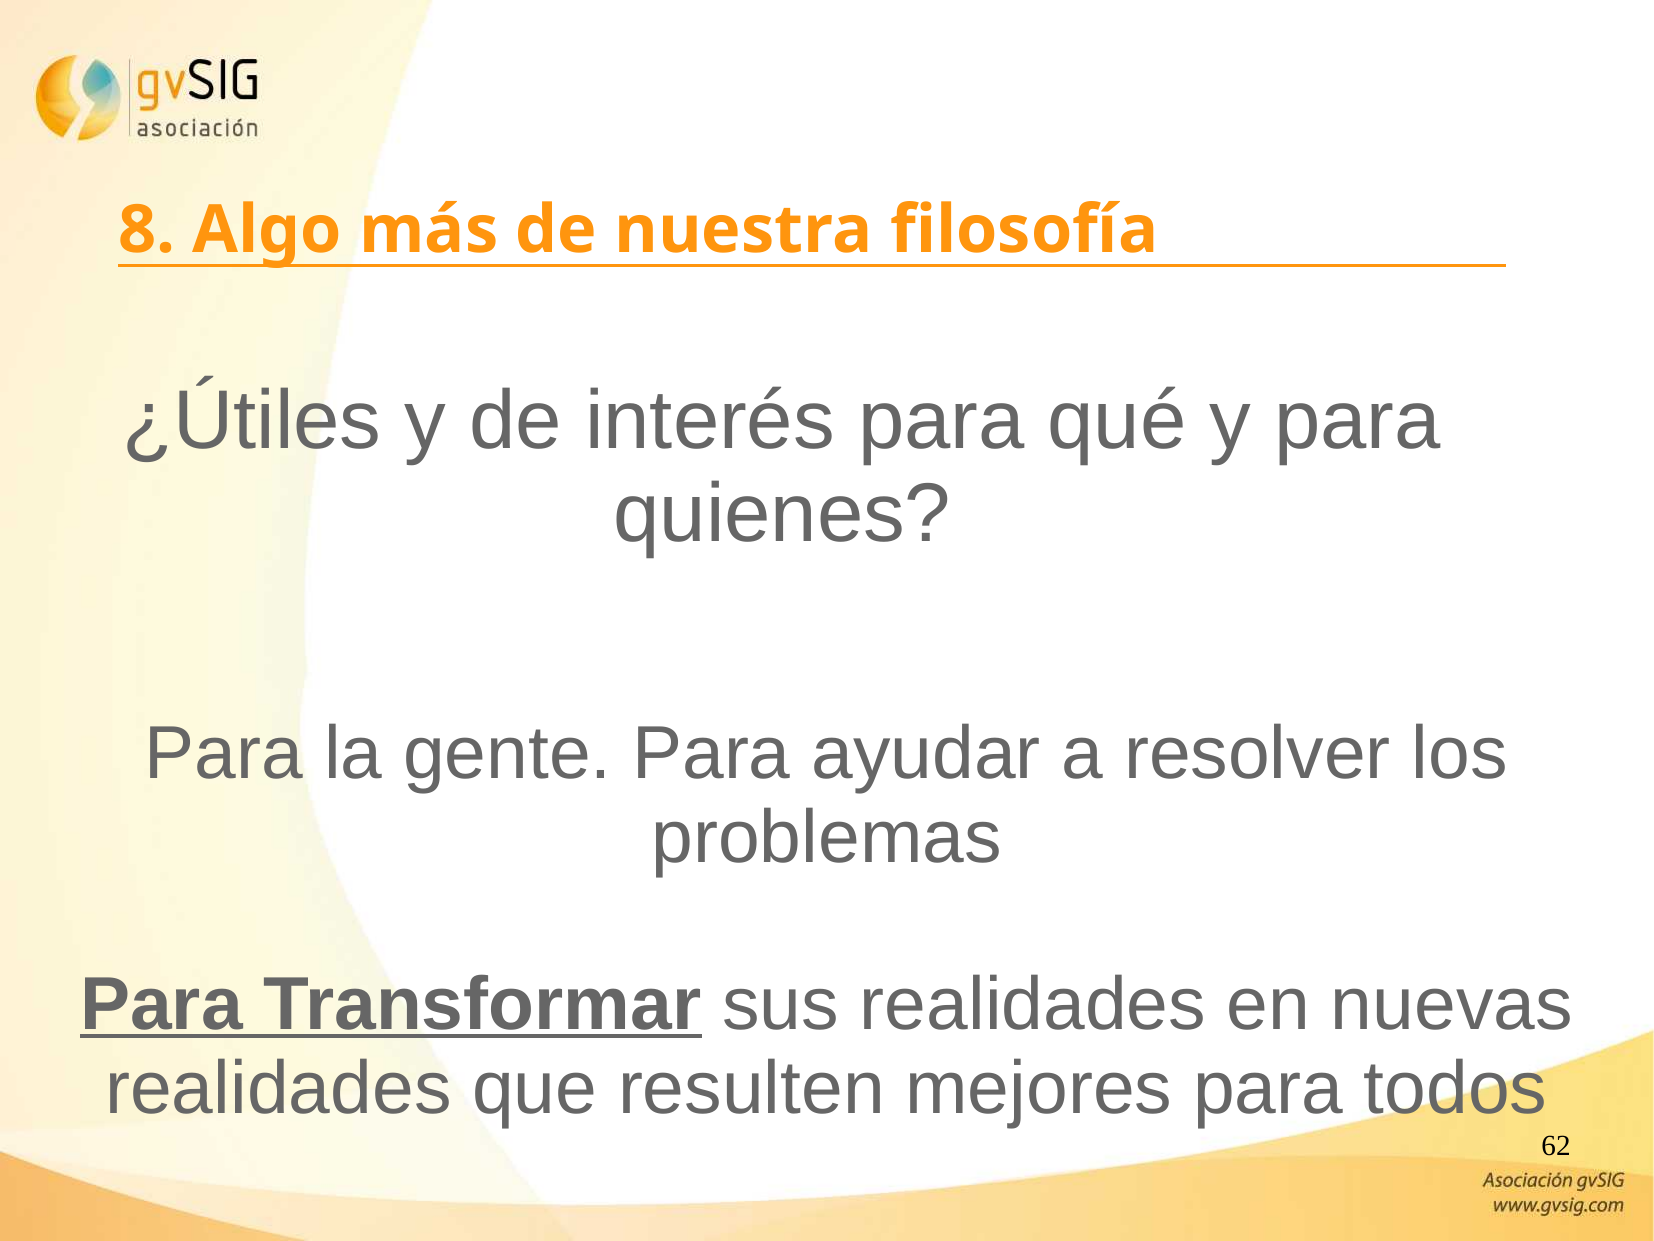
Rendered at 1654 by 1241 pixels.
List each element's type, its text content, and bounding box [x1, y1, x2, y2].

text_box ¿Útiles y de interés para qué y para quienes? [29, 366, 1536, 567]
picture [0, 0, 1654, 1241]
text_box Para la gente. Para ayudar a resolver los problemas Para Transformar sus realidades en nuevas realidades que resulten mejores para todos [59, 702, 1595, 1138]
title 8. Algo más de nuestra filosofía [118, 177, 1607, 276]
